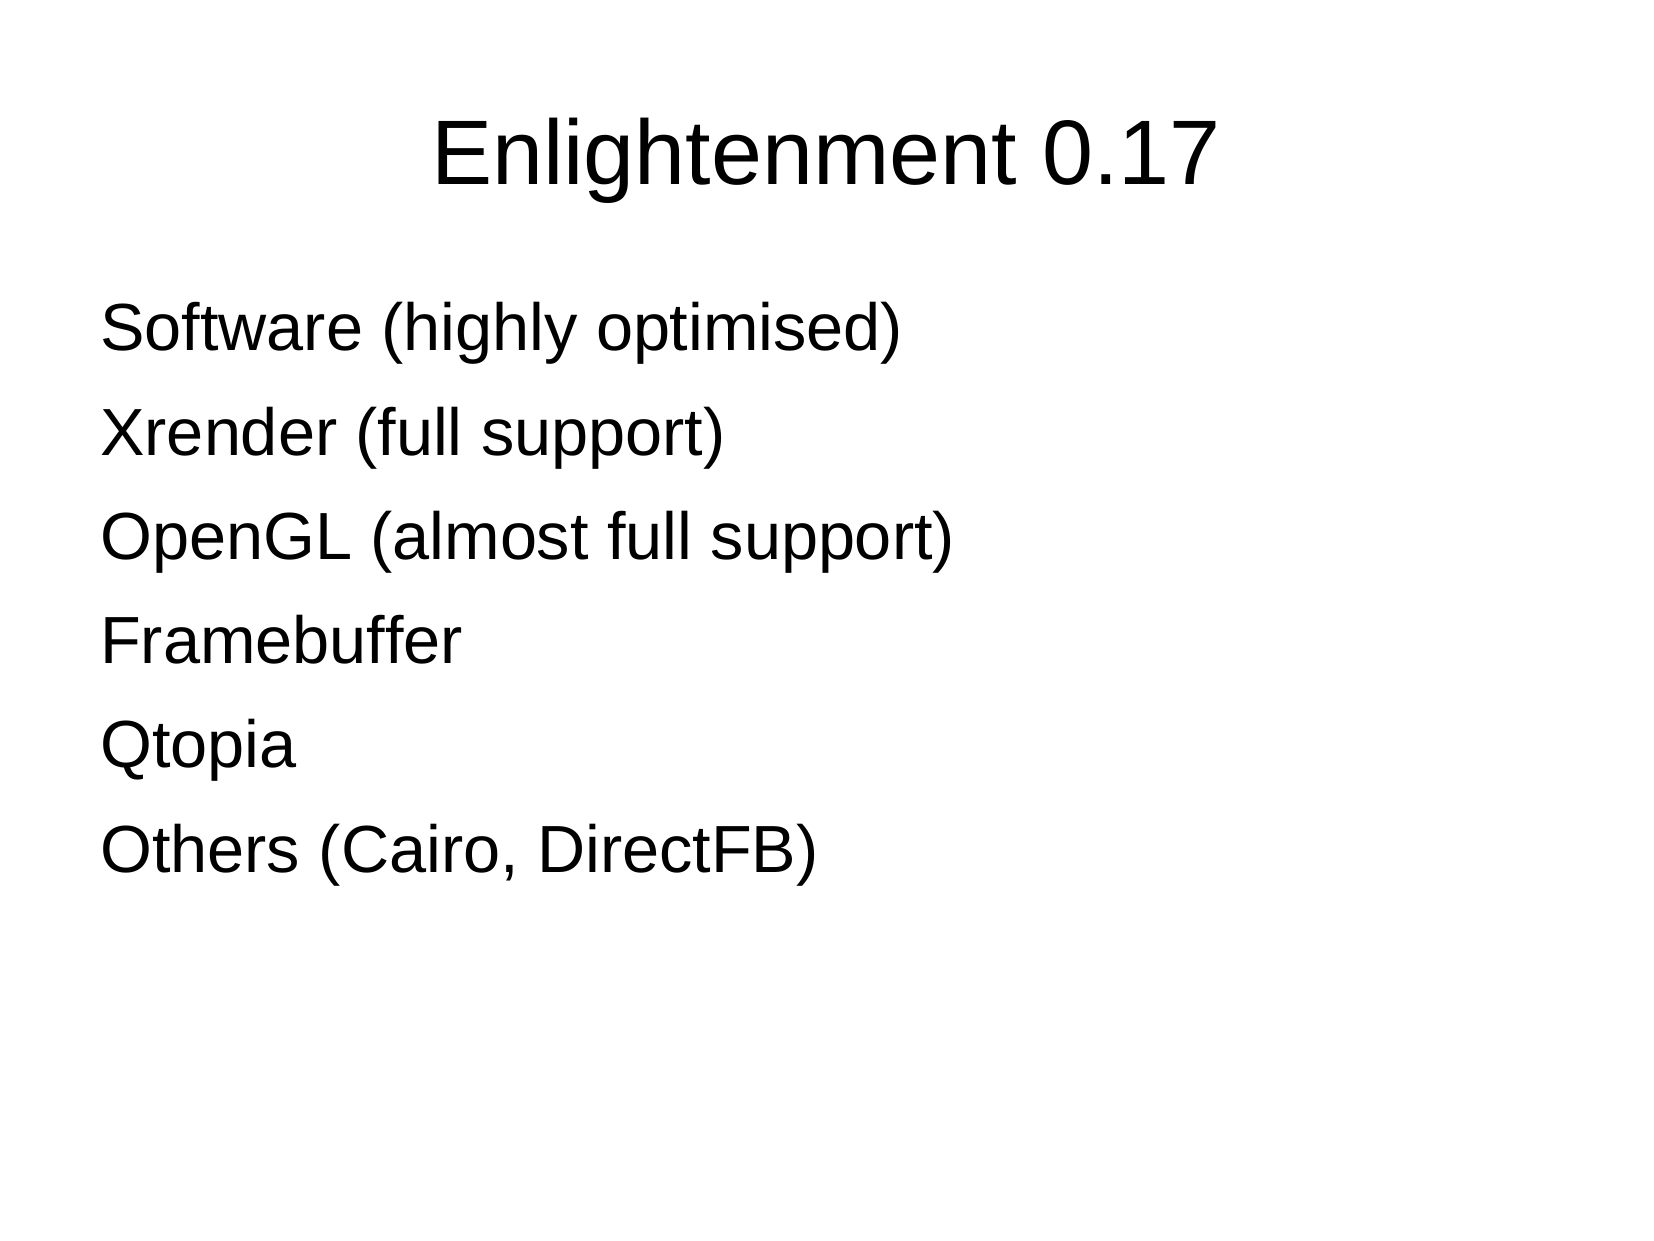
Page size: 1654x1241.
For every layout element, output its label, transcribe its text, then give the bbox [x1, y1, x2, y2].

list Software (highly optimised) Xrender (full support) OpenGL (almost full support) Framebuffer Qtopia Others (Cairo, DirectFB) [82, 290, 1571, 1095]
title Enlightenment 0.17 [82, 49, 1571, 257]
